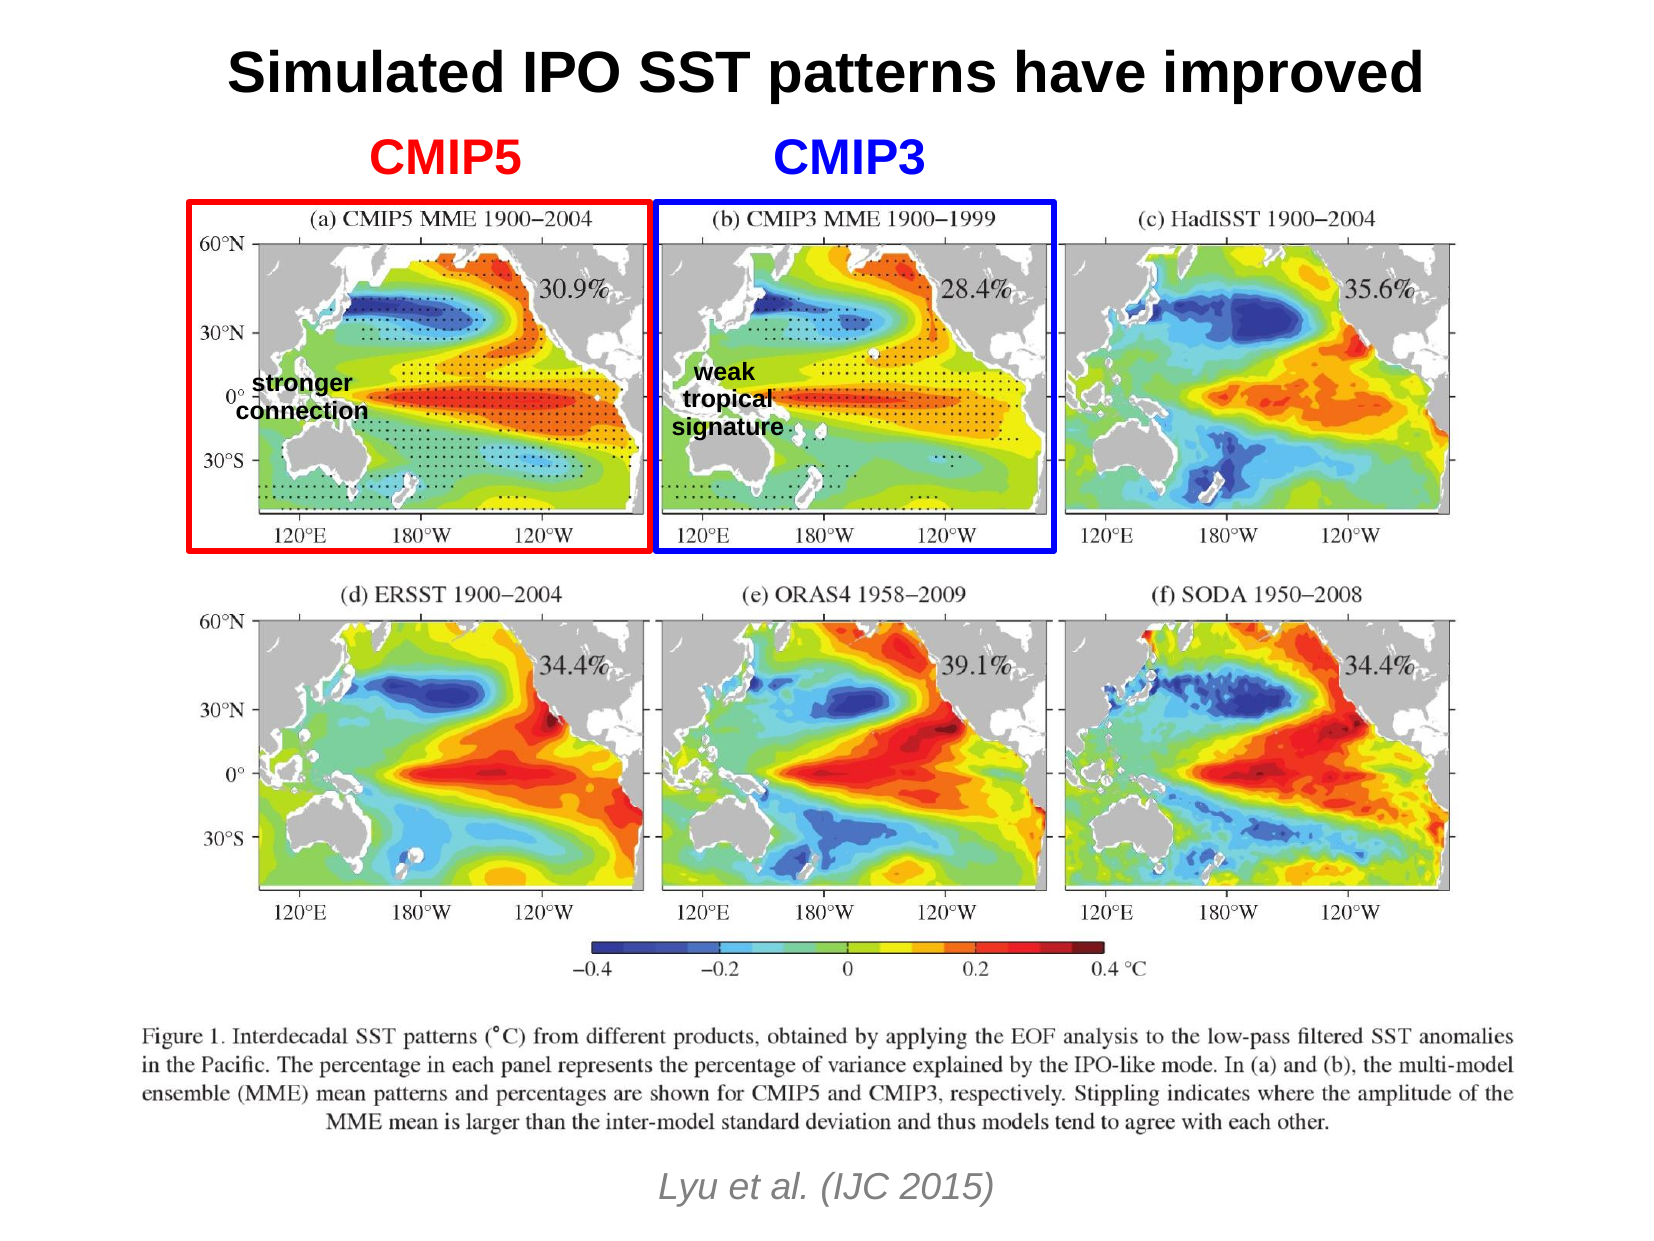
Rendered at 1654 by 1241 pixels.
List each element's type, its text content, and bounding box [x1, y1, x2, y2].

text_box stronger connection [219, 362, 385, 429]
text_box CMIP3 [663, 124, 1037, 185]
text_box Simulated IPO SST patterns have improved [18, 24, 1635, 105]
text_box weak tropical signature [645, 351, 811, 452]
picture [136, 205, 1518, 1136]
picture [192, 205, 647, 548]
picture [659, 205, 1051, 548]
text_box CMIP5 [259, 124, 633, 185]
text_box Lyu et al. (IJC 2015) [56, 1159, 1597, 1207]
